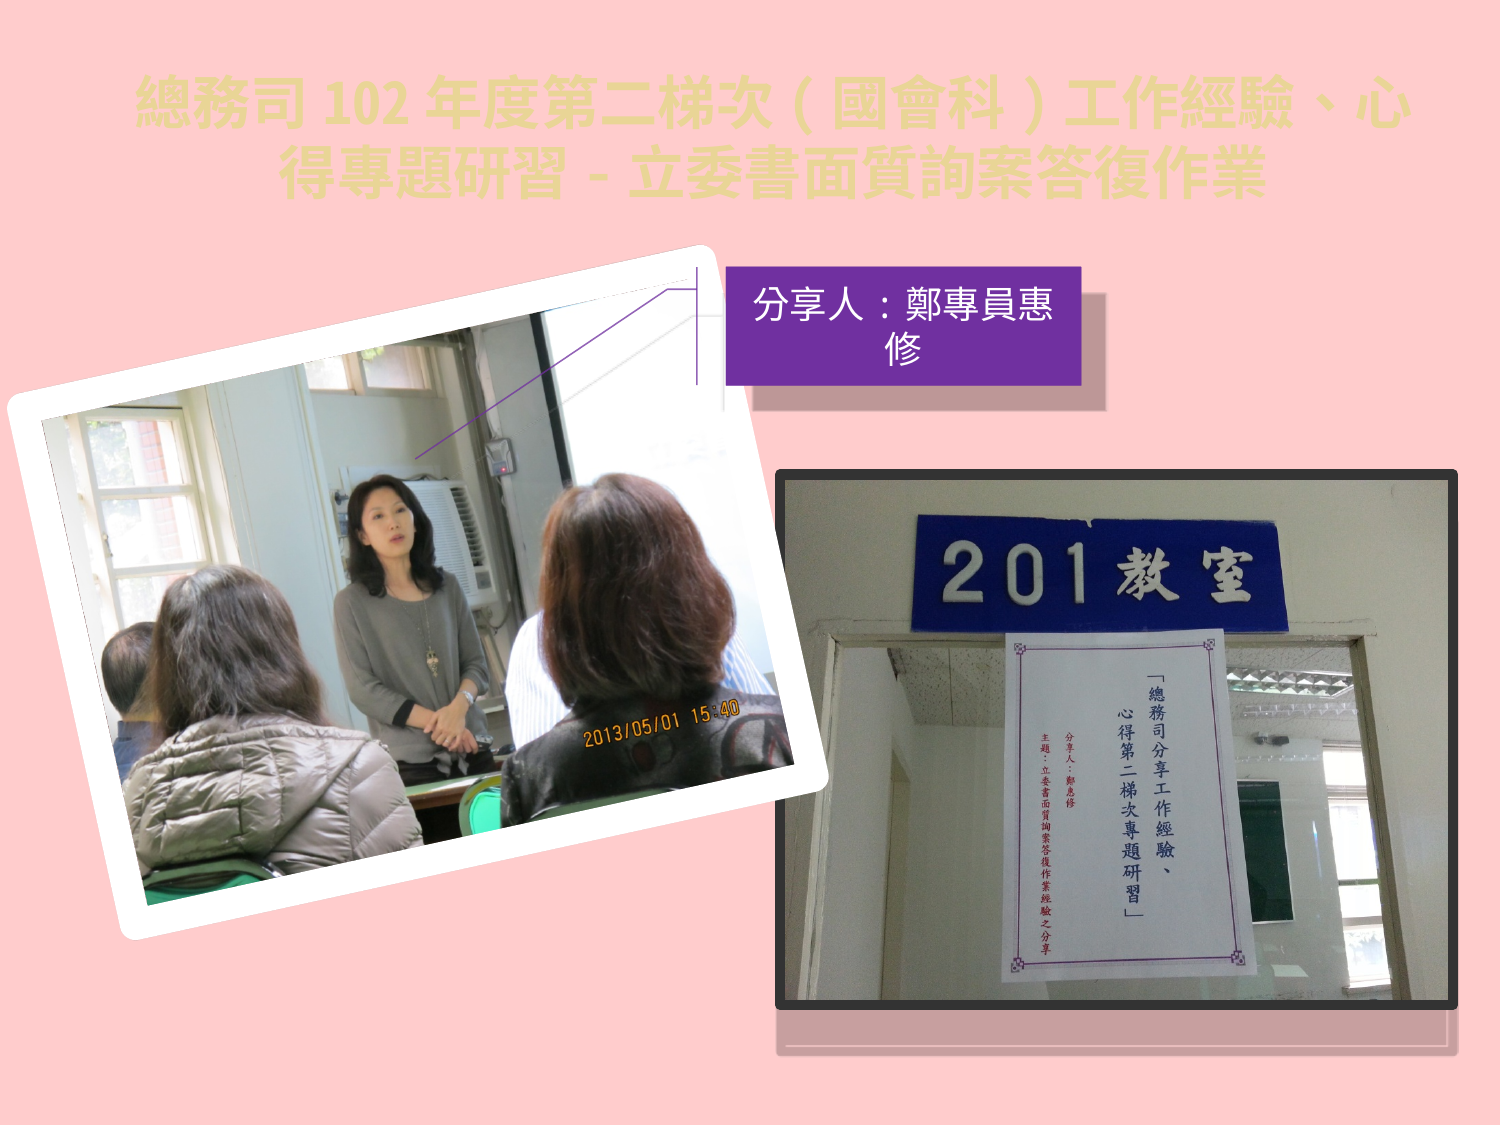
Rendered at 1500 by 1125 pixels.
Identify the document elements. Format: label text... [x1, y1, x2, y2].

picture [41, 279, 795, 906]
picture [785, 479, 1448, 1000]
title 總務司102年度第二梯次(國會科)工作經驗、心得專題研習-立委書面質詢案答復作業 [112, 42, 1436, 231]
text_box 分享人:鄭專員惠修 [726, 267, 1081, 385]
